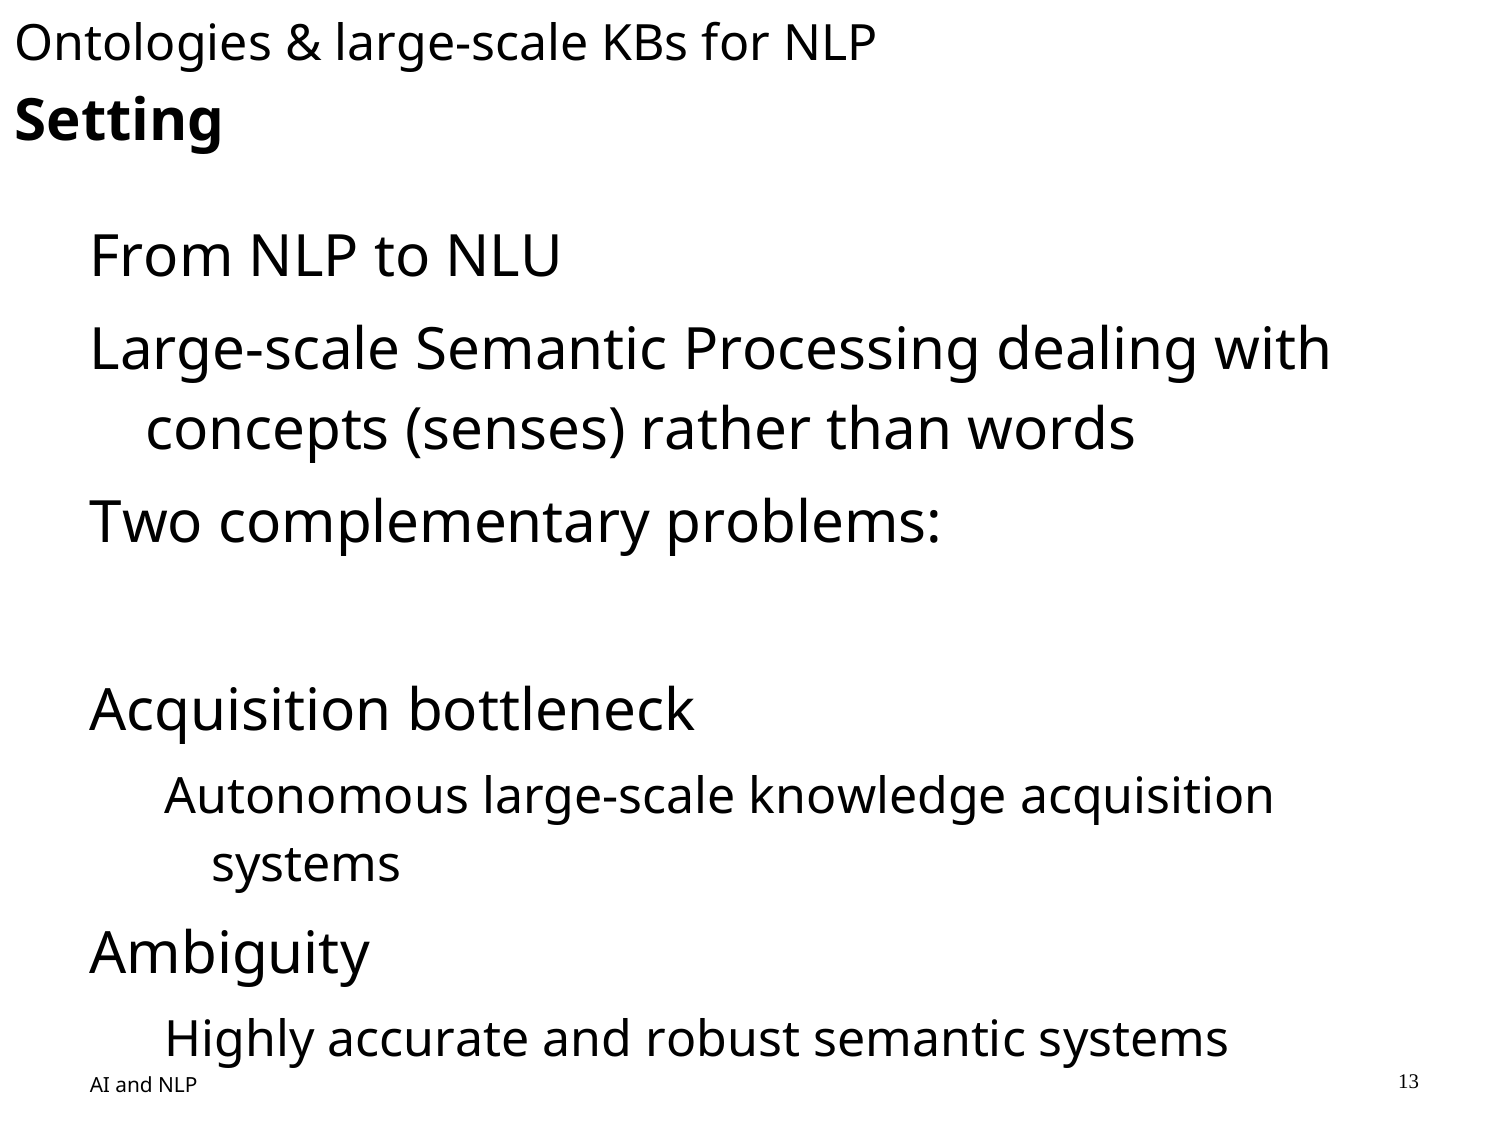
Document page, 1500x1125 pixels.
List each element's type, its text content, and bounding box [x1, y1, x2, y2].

list From NLP to NLU Large-scale Semantic Processing dealing with concepts (senses) rather than words Two complementary problems: Acquisition bottleneck Autonomous large-scale knowledge acquisition systems Ambiguity Highly accurate and robust semantic systems [75, 157, 1438, 1001]
title Ontologies & large-scale KBs for NLP Setting [0, 0, 1500, 157]
